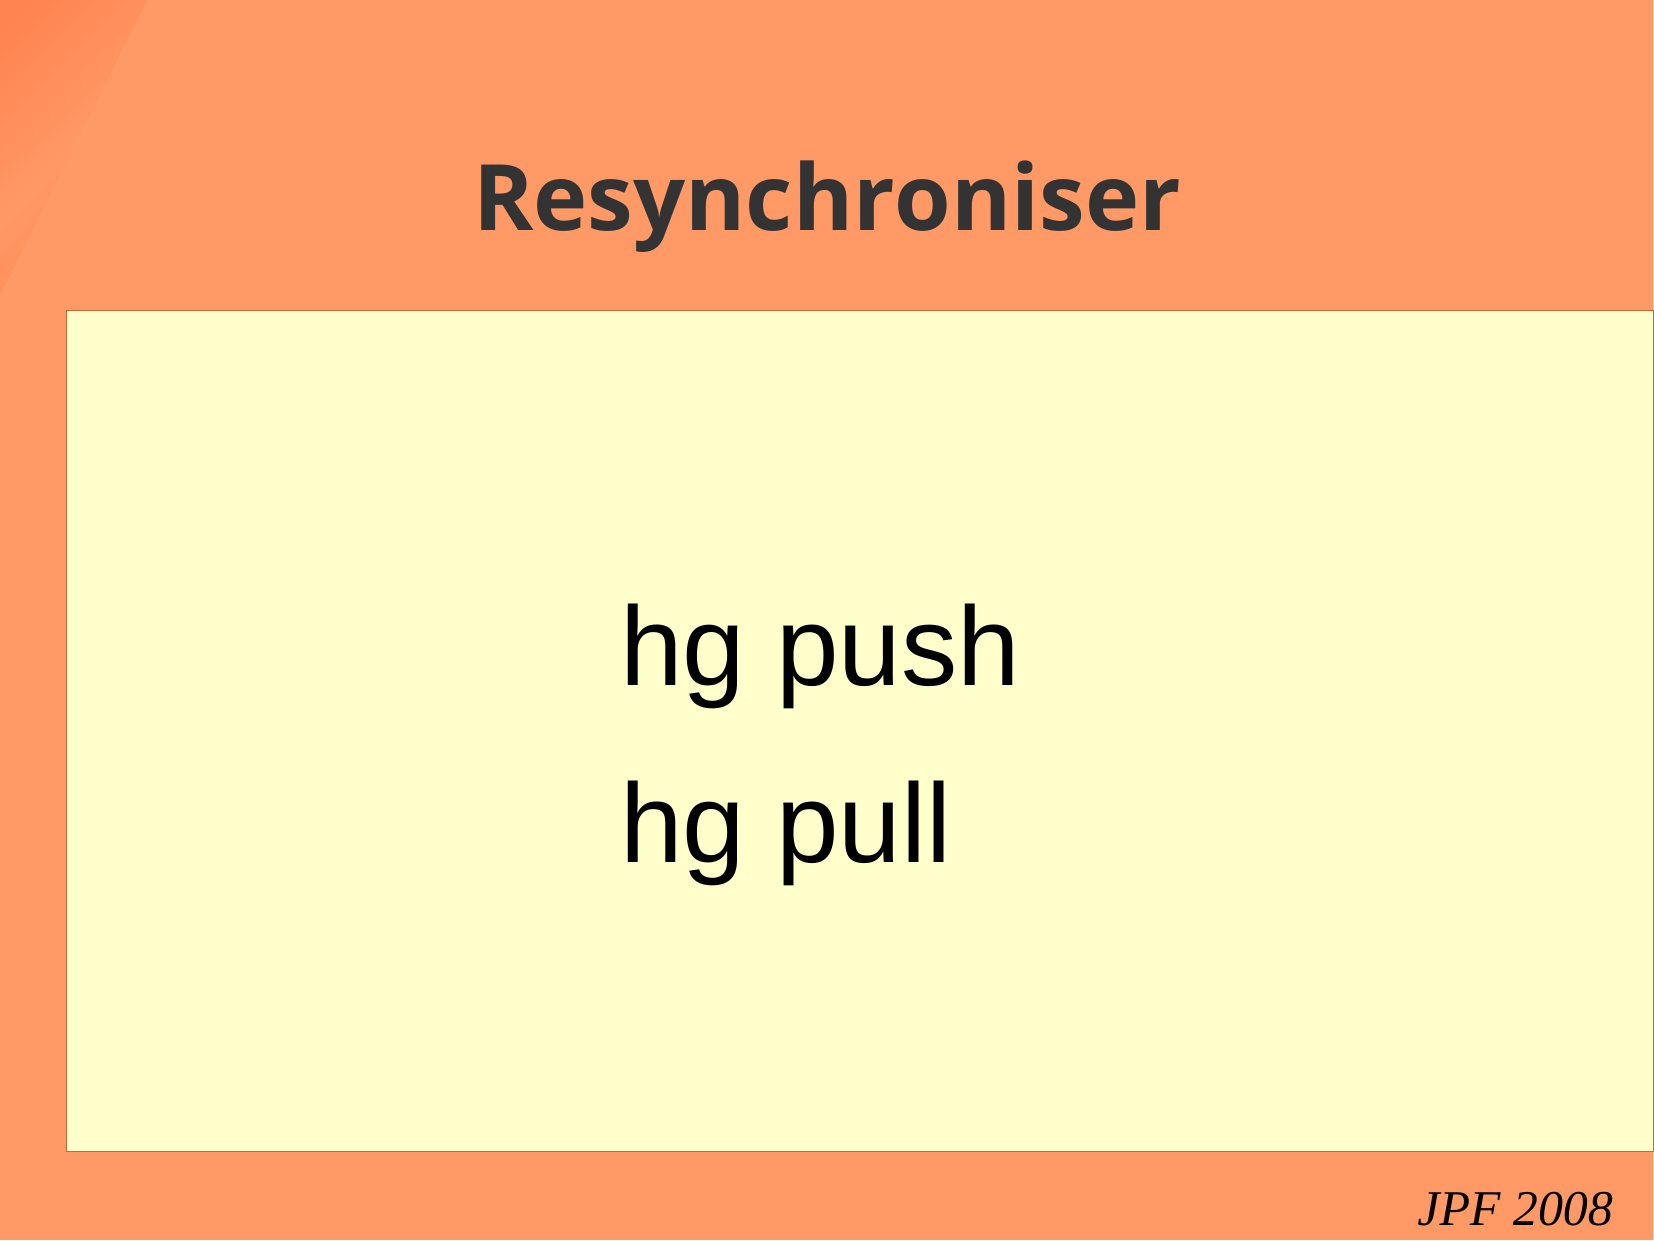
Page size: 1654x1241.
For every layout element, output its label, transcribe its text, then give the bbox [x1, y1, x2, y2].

text_box hg push [620, 583, 1021, 710]
text_box hg pull [620, 760, 952, 887]
title Resynchroniser [121, 91, 1534, 299]
